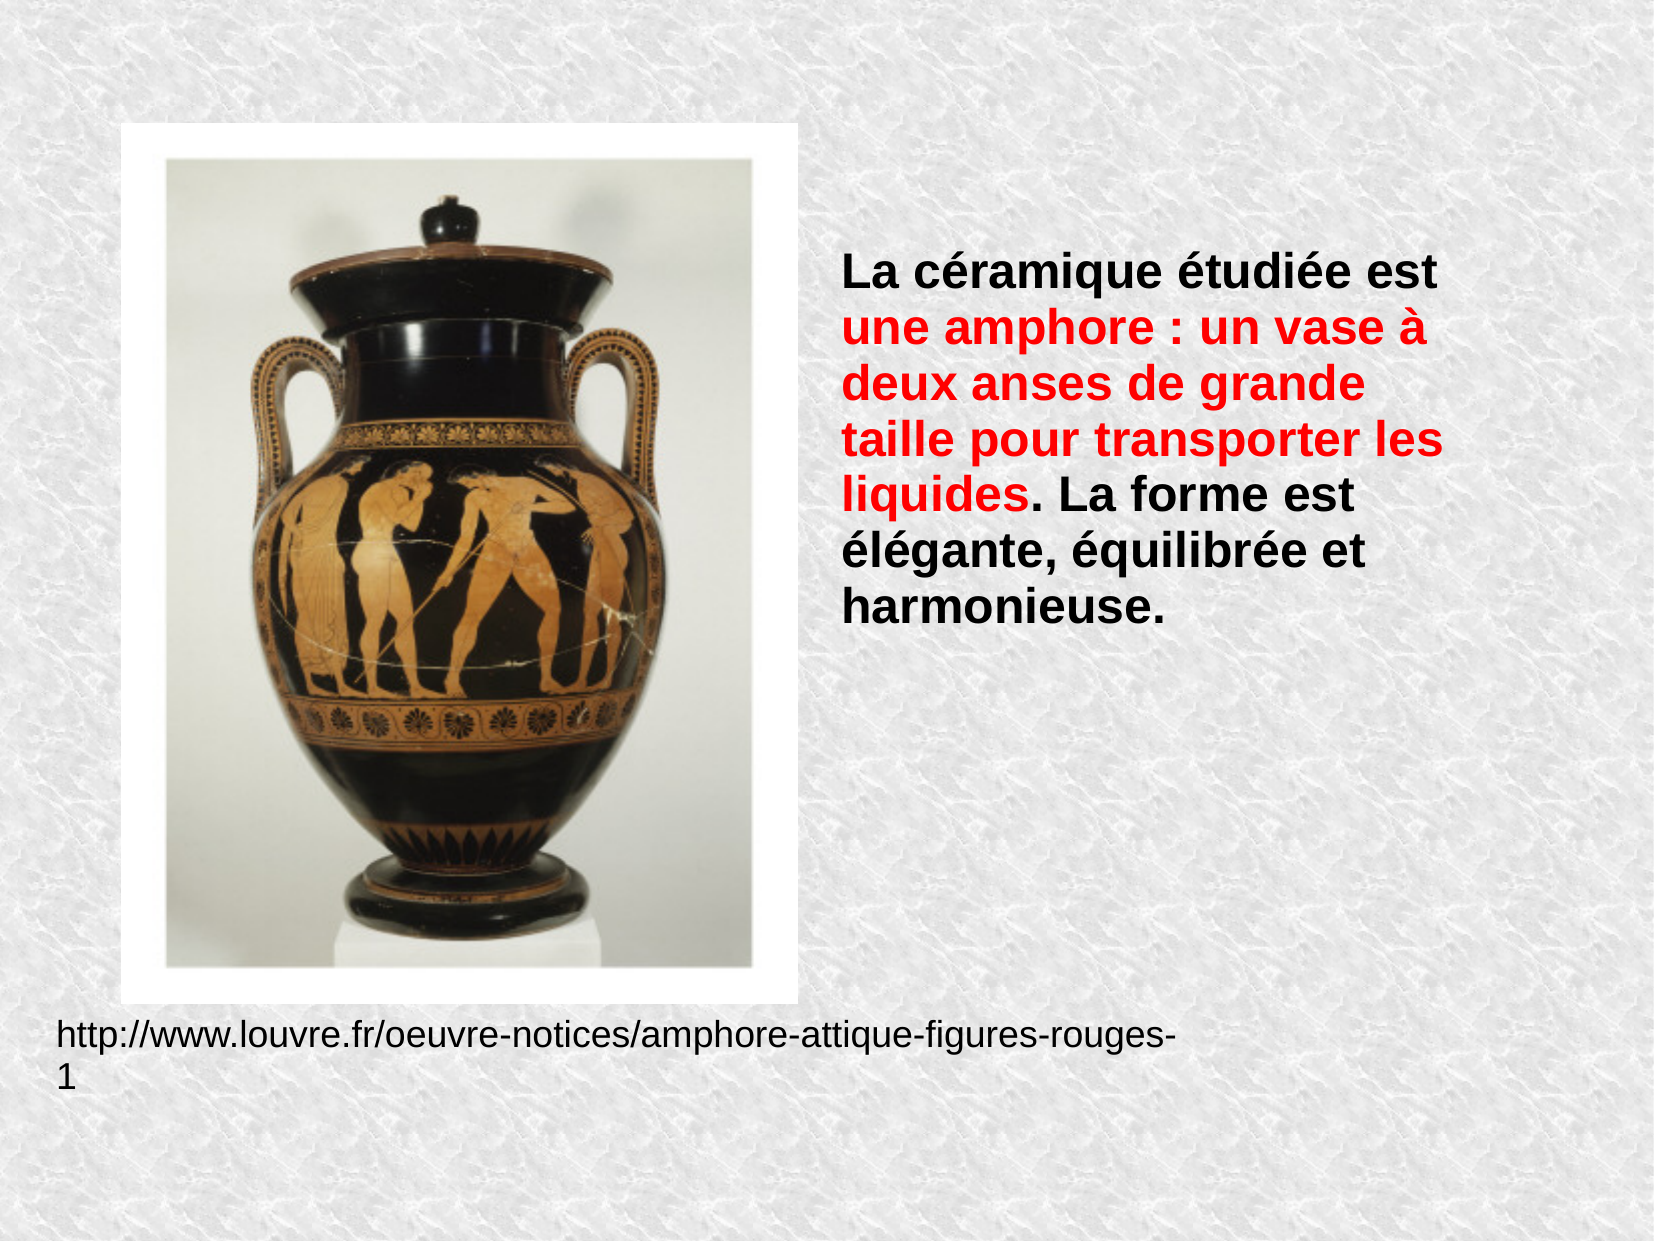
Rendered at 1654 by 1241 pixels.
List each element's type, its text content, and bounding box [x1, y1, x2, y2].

picture [0, 0, 1654, 1241]
text_box http://www.louvre.fr/oeuvre-notices/amphore-attique-figures-rouges-1 [41, 1006, 1211, 1063]
text_box La céramique étudiée est une amphore : un vase à deux anses de grande taille pour transporter les liquides. La forme est élégante, équilibrée et harmonieuse. [826, 236, 1506, 650]
